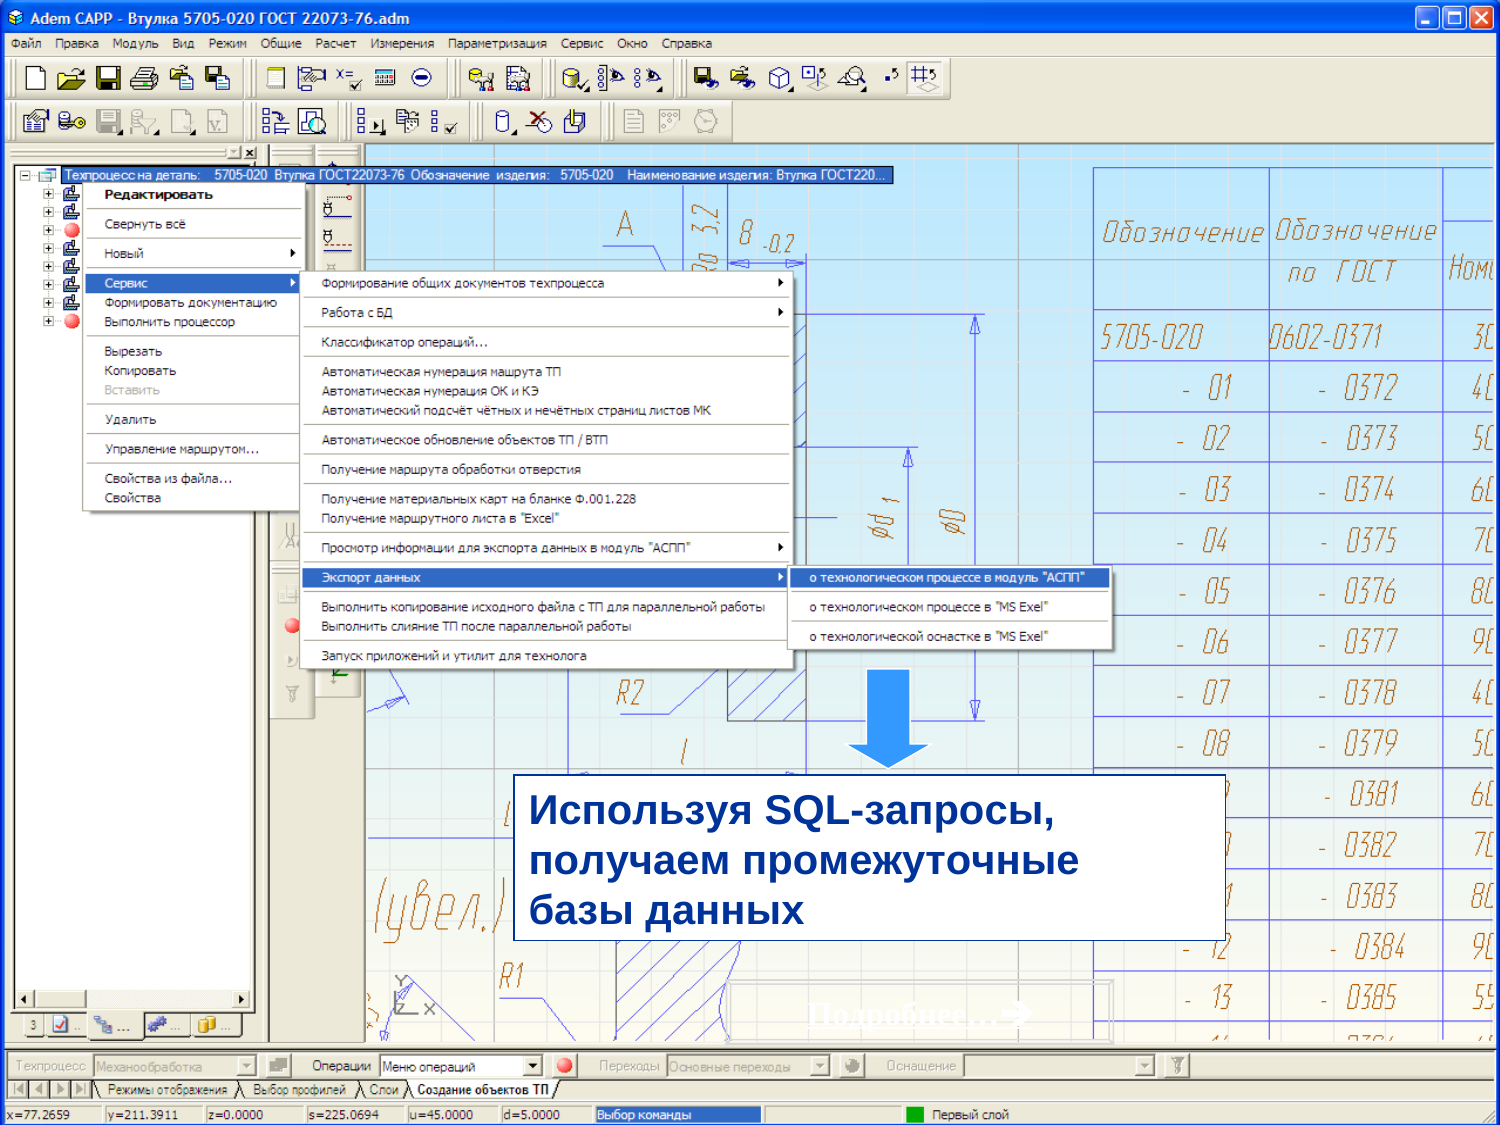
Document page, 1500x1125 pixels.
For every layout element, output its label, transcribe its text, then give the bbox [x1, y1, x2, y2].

picture [0, 0, 1500, 1125]
text_box [844, 668, 933, 769]
text_box Подробнее… [731, 985, 1109, 1039]
text_box Используя SQL-запросы, получаем промежуточные базы данных [513, 774, 1226, 941]
